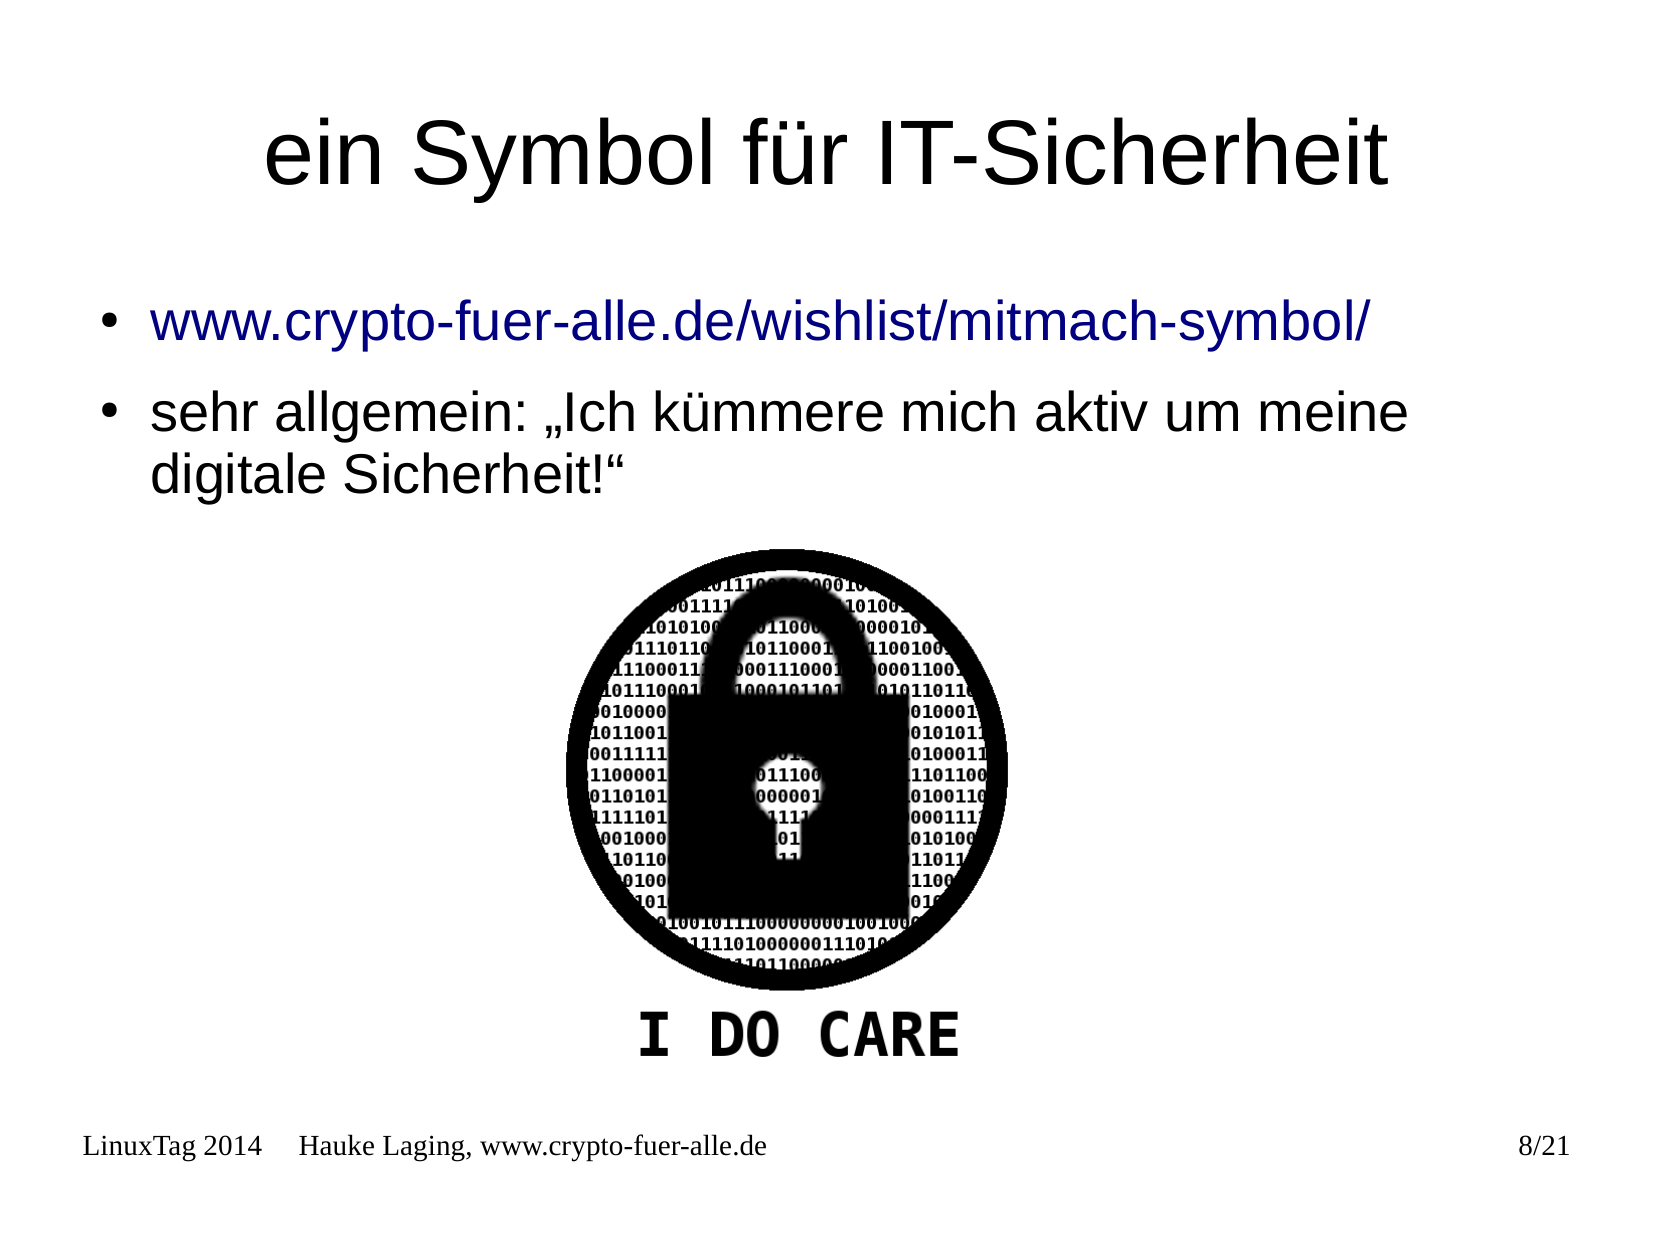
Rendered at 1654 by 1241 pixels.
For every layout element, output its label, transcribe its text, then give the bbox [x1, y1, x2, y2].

title ein Symbol für IT-Sicherheit [82, 49, 1571, 257]
picture [553, 531, 1024, 1070]
list www.crypto-fuer-alle.de/wishlist/mitmach-symbol/ sehr allgemein: „Ich kümmere mich aktiv um meine digitale Sicherheit!“ [82, 290, 1571, 508]
